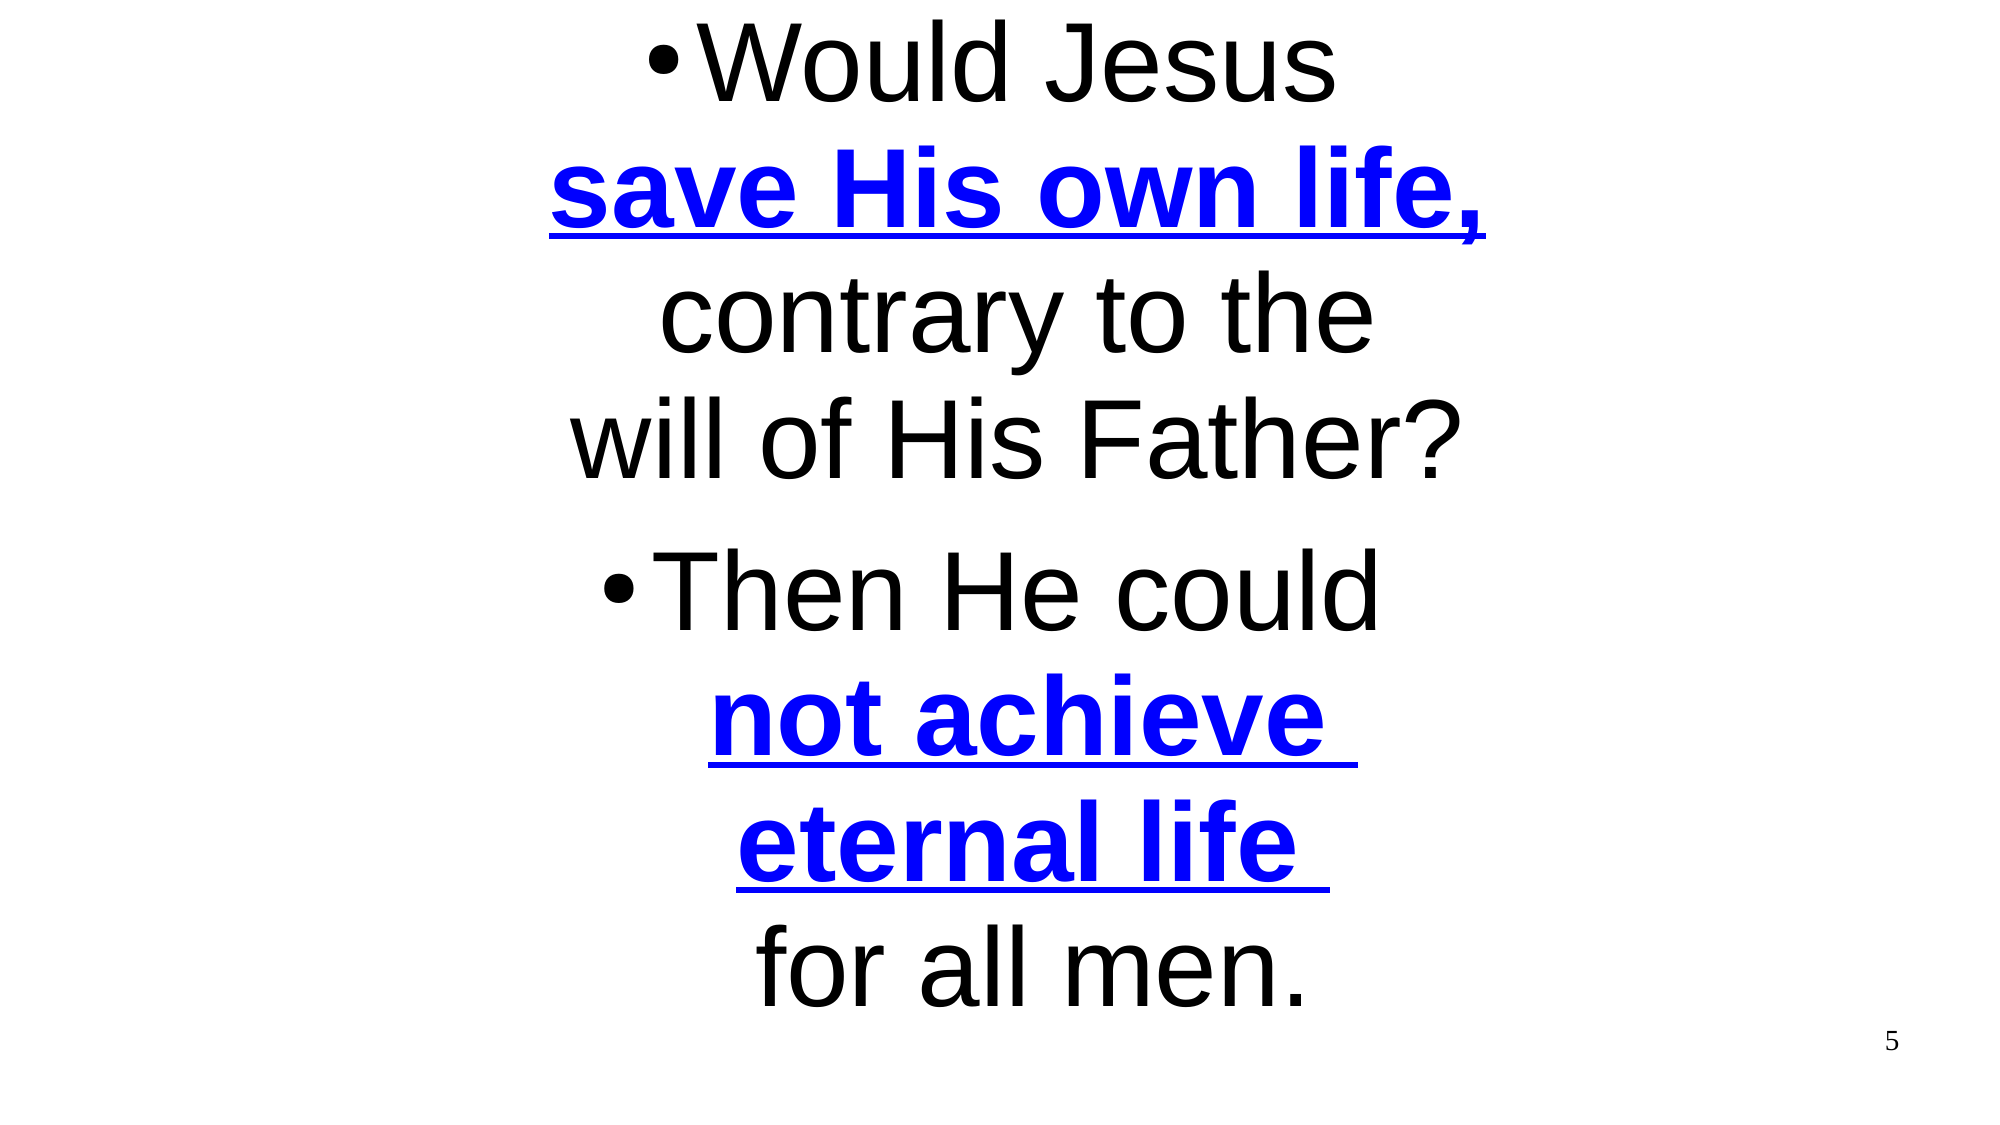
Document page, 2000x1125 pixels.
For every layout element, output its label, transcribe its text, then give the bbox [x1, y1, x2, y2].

list Would Jesus save His own life, contrary to the will of His Father? Then He could not achieve eternal life for all men. [0, 0, 1996, 1123]
